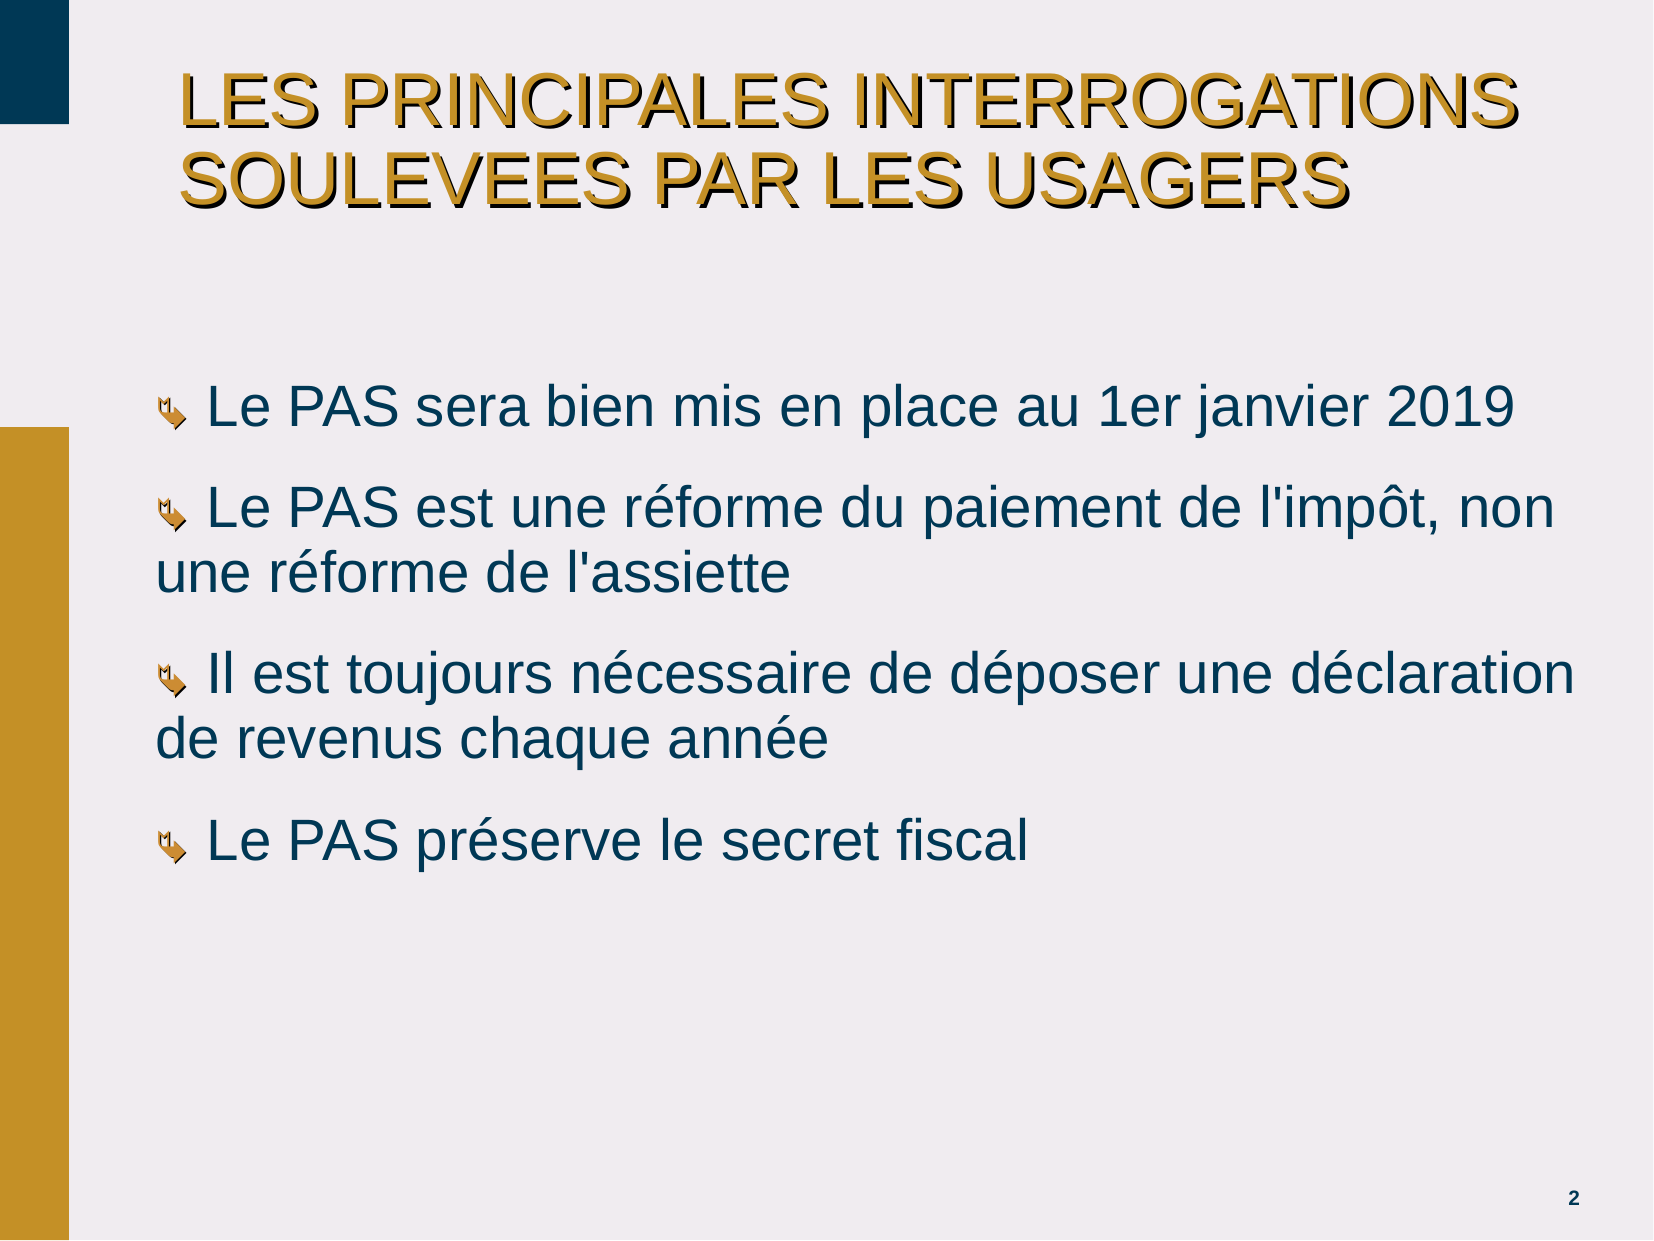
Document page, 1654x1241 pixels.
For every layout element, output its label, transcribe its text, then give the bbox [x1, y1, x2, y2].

list  Le PAS sera bien mis en place au 1er janvier 2019  Le PAS est une réforme du paiement de l'impôt, non une réforme de l'assiette  Il est toujours nécessaire de déposer une déclaration de revenus chaque année  Le PAS préserve le secret fiscal [154, 373, 1595, 1006]
text_box <numéro> [1429, 1181, 1595, 1220]
title LES PRINCIPALES INTERROGATIONS SOULEVEES PAR LES USAGERS [177, 59, 1595, 223]
